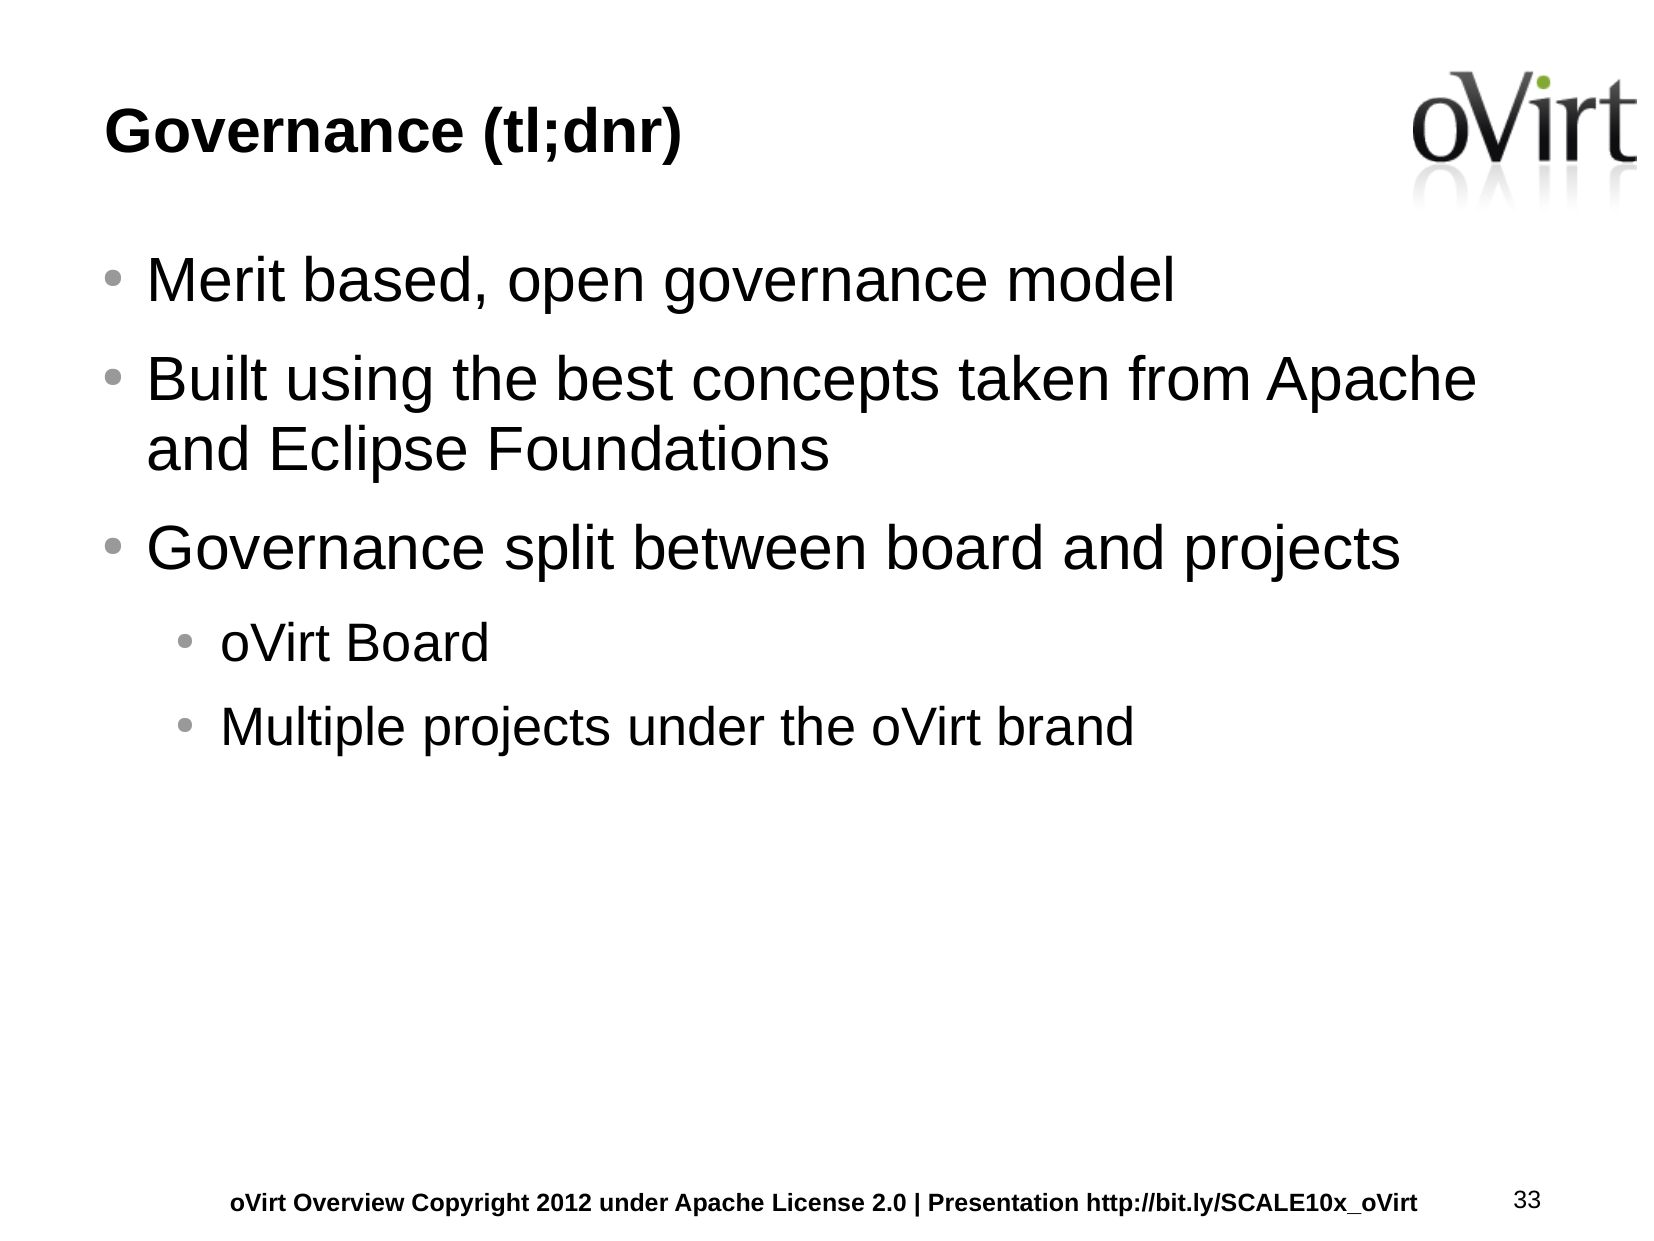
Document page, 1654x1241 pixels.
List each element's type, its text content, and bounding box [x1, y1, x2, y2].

title Governance (tl;dnr) [82, 37, 1303, 226]
list Merit based, open governance model Built using the best concepts taken from Apache and Eclipse Foundations Governance split between board and projects oVirt Board Multiple projects under the oVirt brand [86, 244, 1576, 1039]
picture [1413, 63, 1637, 212]
